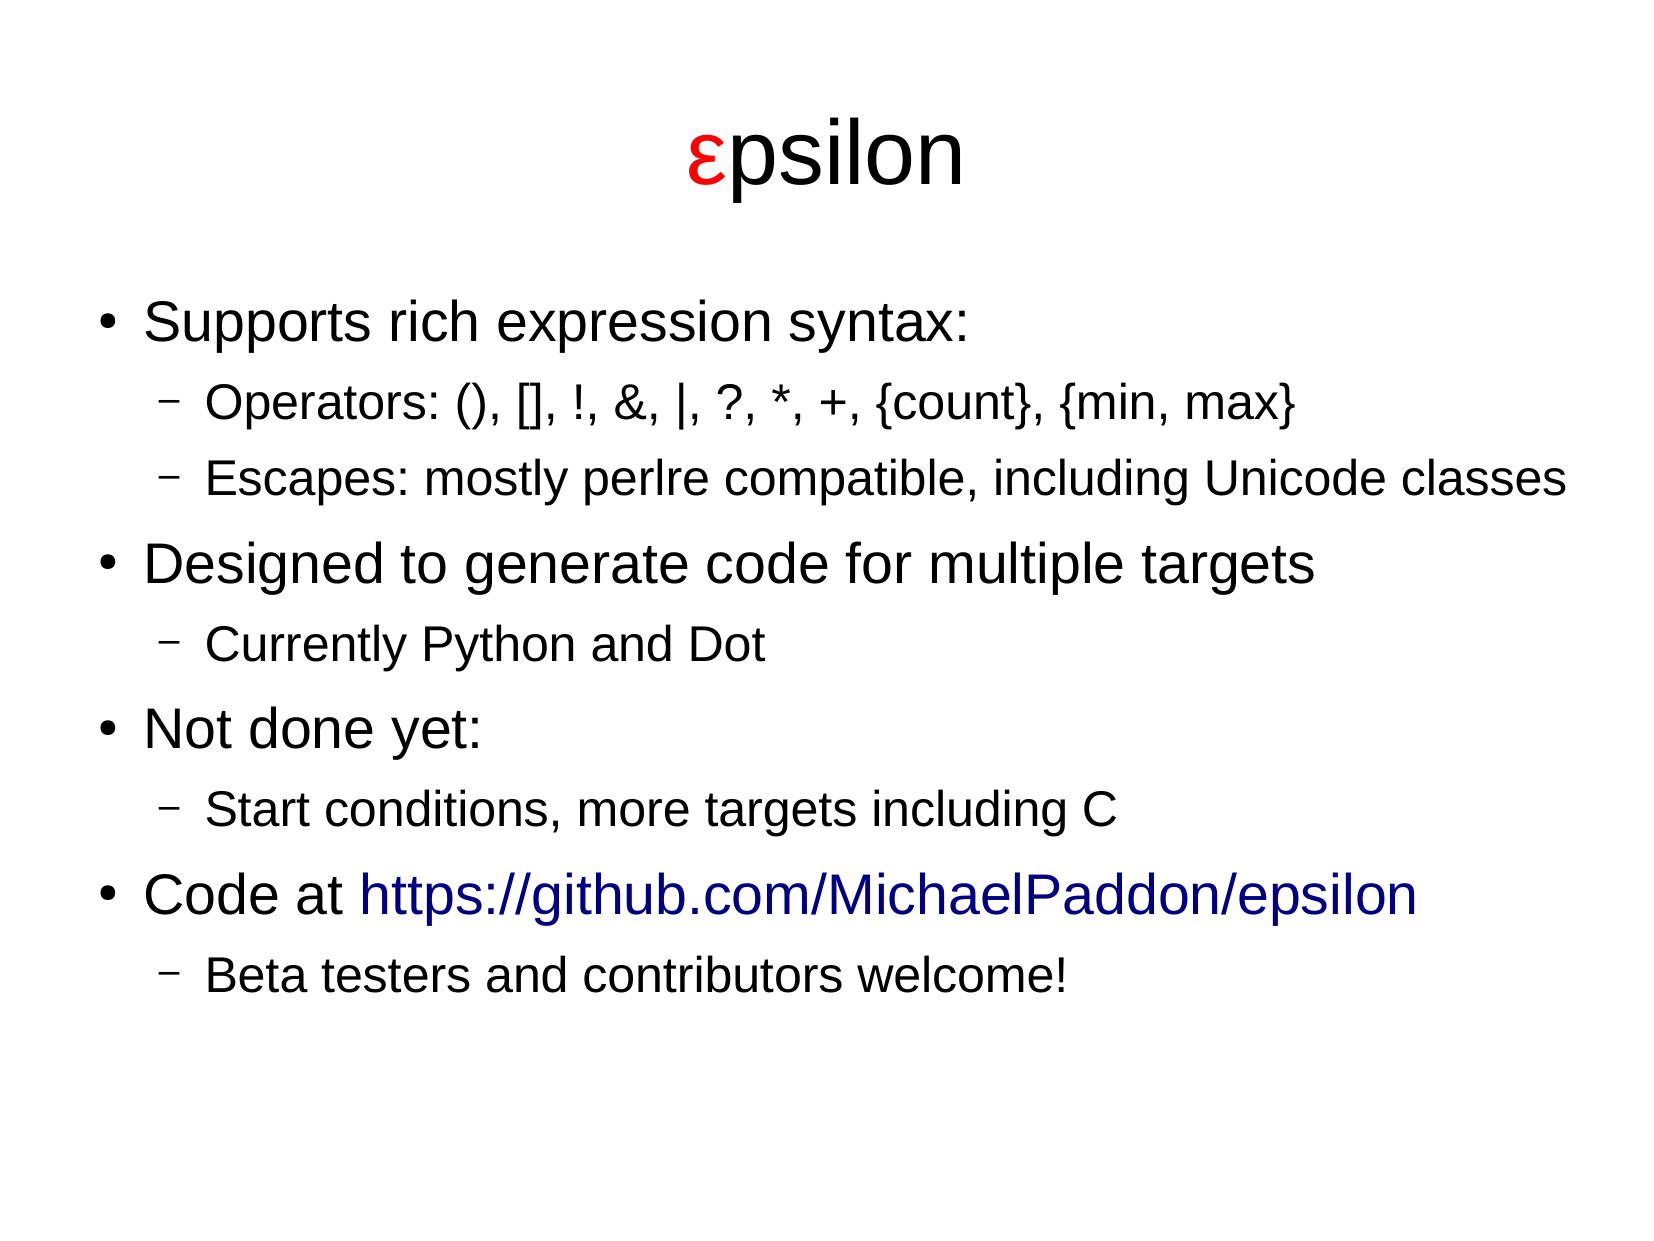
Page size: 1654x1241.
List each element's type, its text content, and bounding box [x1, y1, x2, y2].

title εpsilon [82, 49, 1571, 257]
list Supports rich expression syntax: Operators: (), [], !, &, |, ?, *, +, {count}, {min, max} Escapes: mostly perlre compatible, including Unicode classes Designed to generate code for multiple targets Currently Python and Dot Not done yet: Start conditions, more targets including C Code at https://github.com/MichaelPaddon/epsilon Beta testers and contributors welcome! [82, 290, 1571, 1010]
